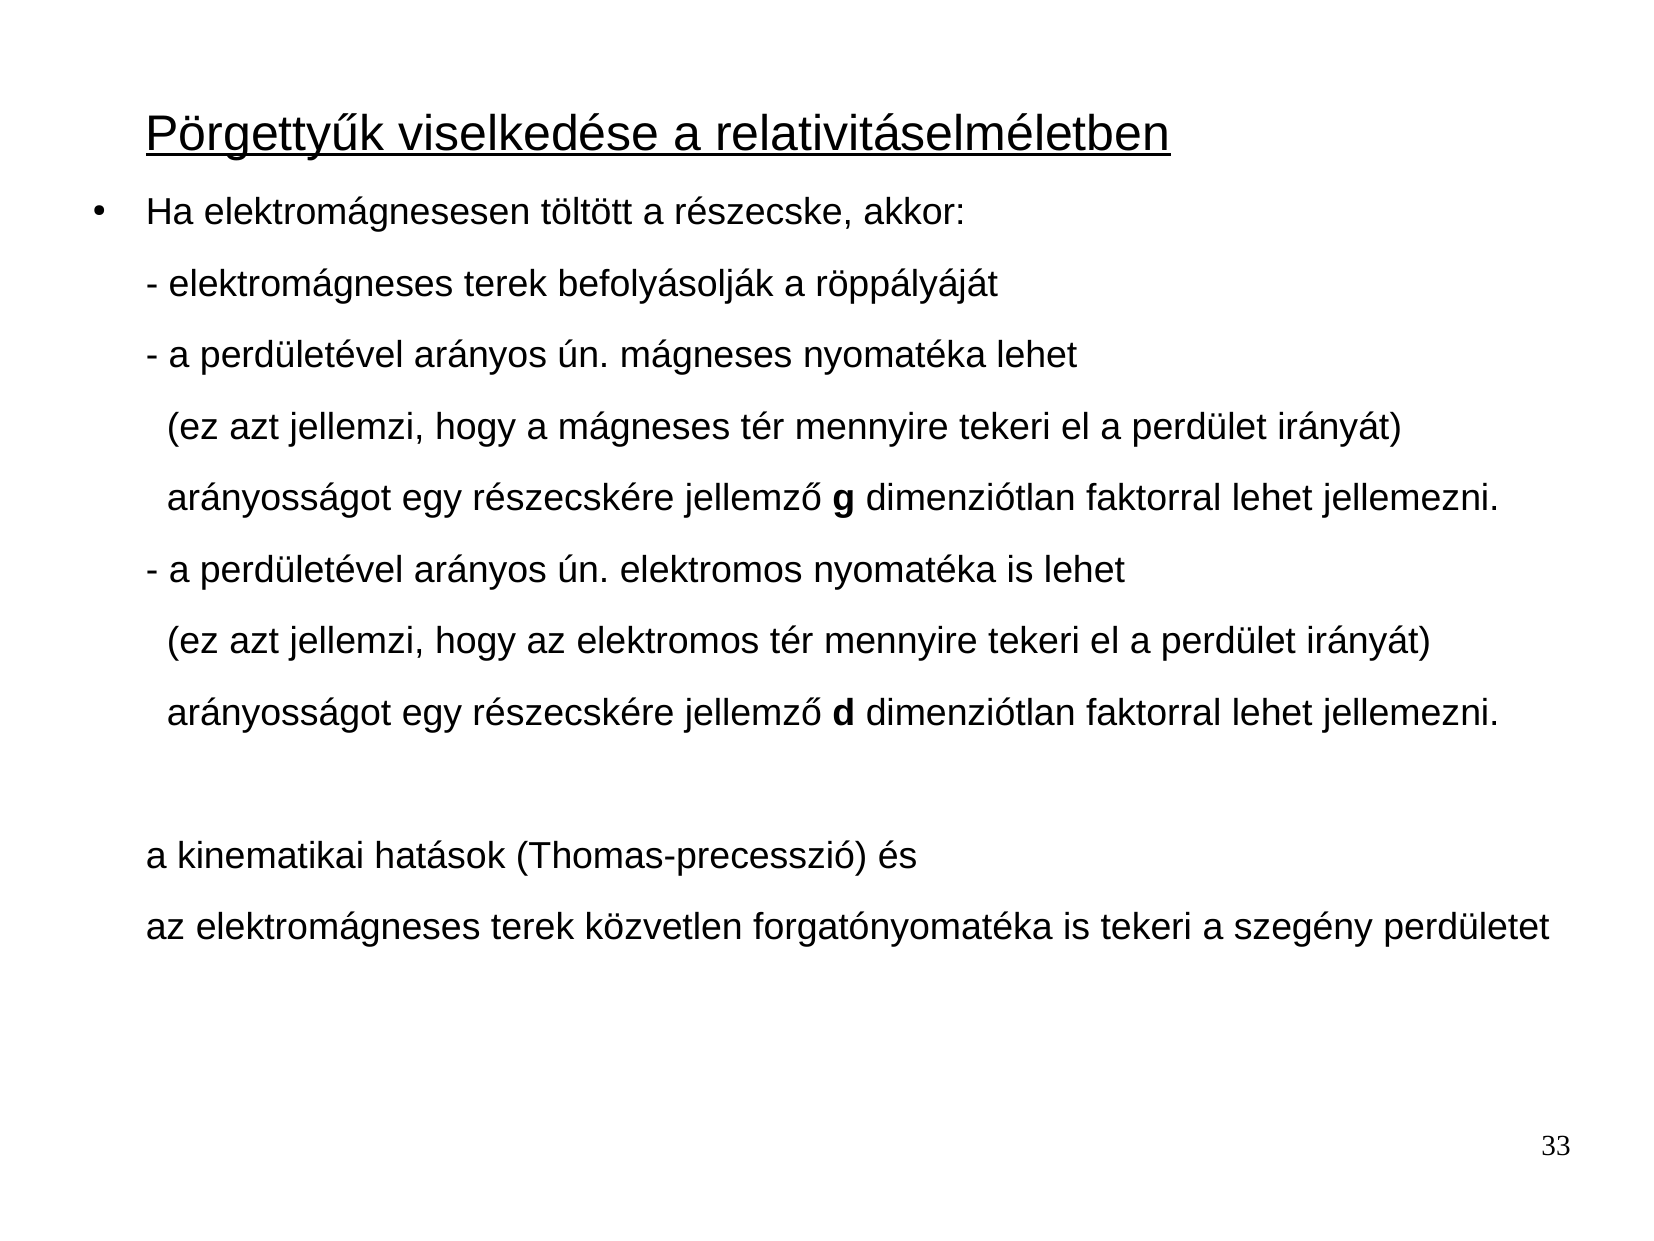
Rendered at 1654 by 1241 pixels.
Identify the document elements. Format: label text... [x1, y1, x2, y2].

list Pörgettyűk viselkedése a relativitáselméletben Ha elektromágnesesen töltött a részecske, akkor: - elektromágneses terek befolyásolják a röppályáját - a perdületével arányos ún. mágneses nyomatéka lehet (ez azt jellemzi, hogy a mágneses tér mennyire tekeri el a perdület irányát) arányosságot egy részecskére jellemző g dimenziótlan faktorral lehet jellemezni. - a perdületével arányos ún. elektromos nyomatéka is lehet (ez azt jellemzi, hogy az elektromos tér mennyire tekeri el a perdület irányát) arányosságot egy részecskére jellemző d dimenziótlan faktorral lehet jellemezni. a kinematikai hatások (Thomas-precesszió) és az elektromágneses terek közvetlen forgatónyomatéka is tekeri a szegény perdületet [75, 105, 1564, 1163]
